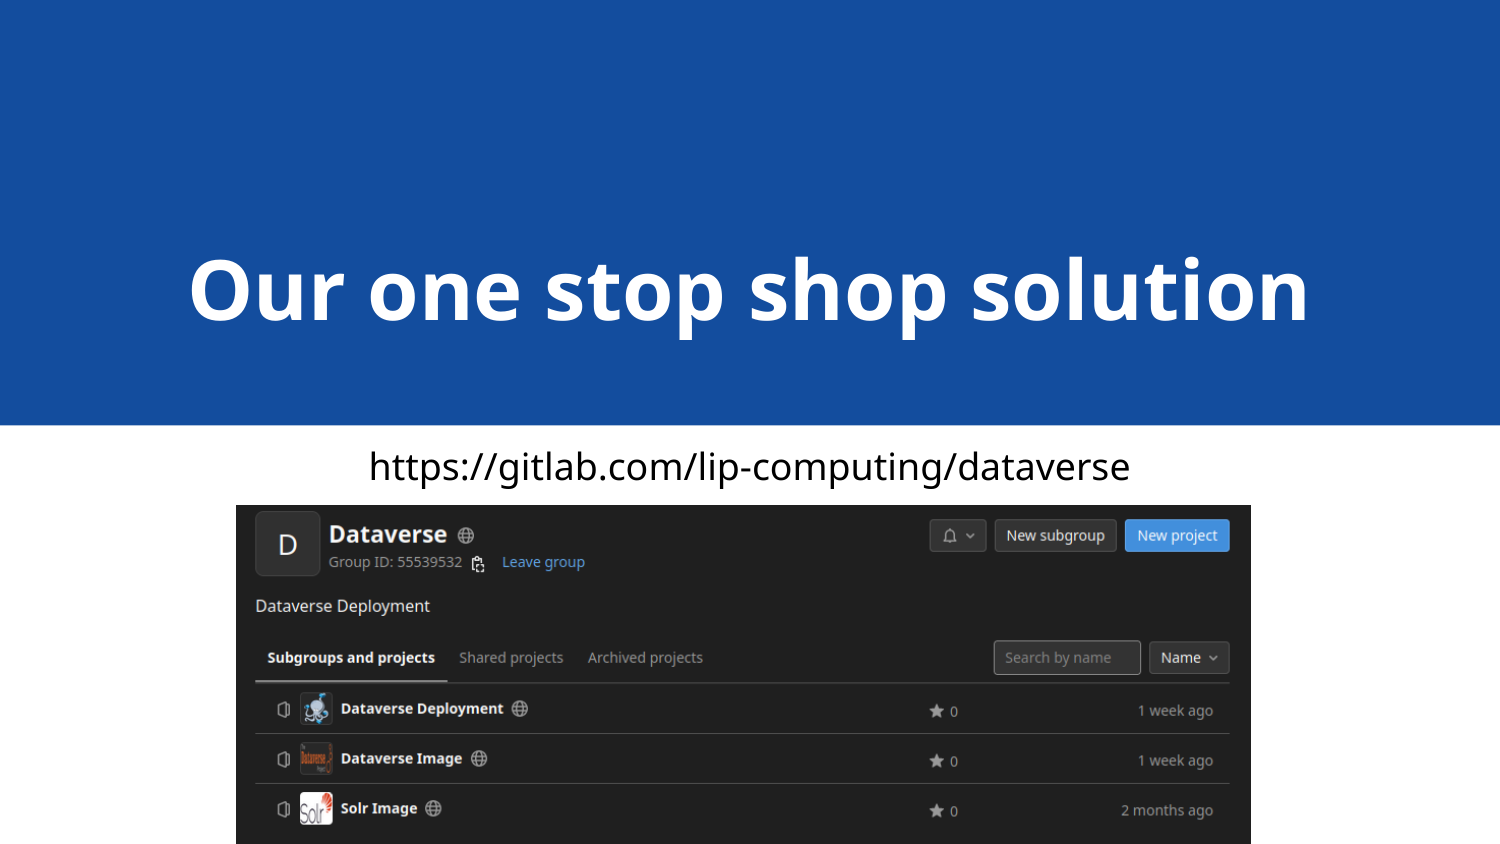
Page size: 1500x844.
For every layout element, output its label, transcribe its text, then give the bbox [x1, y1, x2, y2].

picture [236, 505, 1251, 844]
subtitle https://gitlab.com/lip-computing/dataverse [112, 428, 1388, 557]
title Our one stop shop solution [112, 222, 1388, 413]
